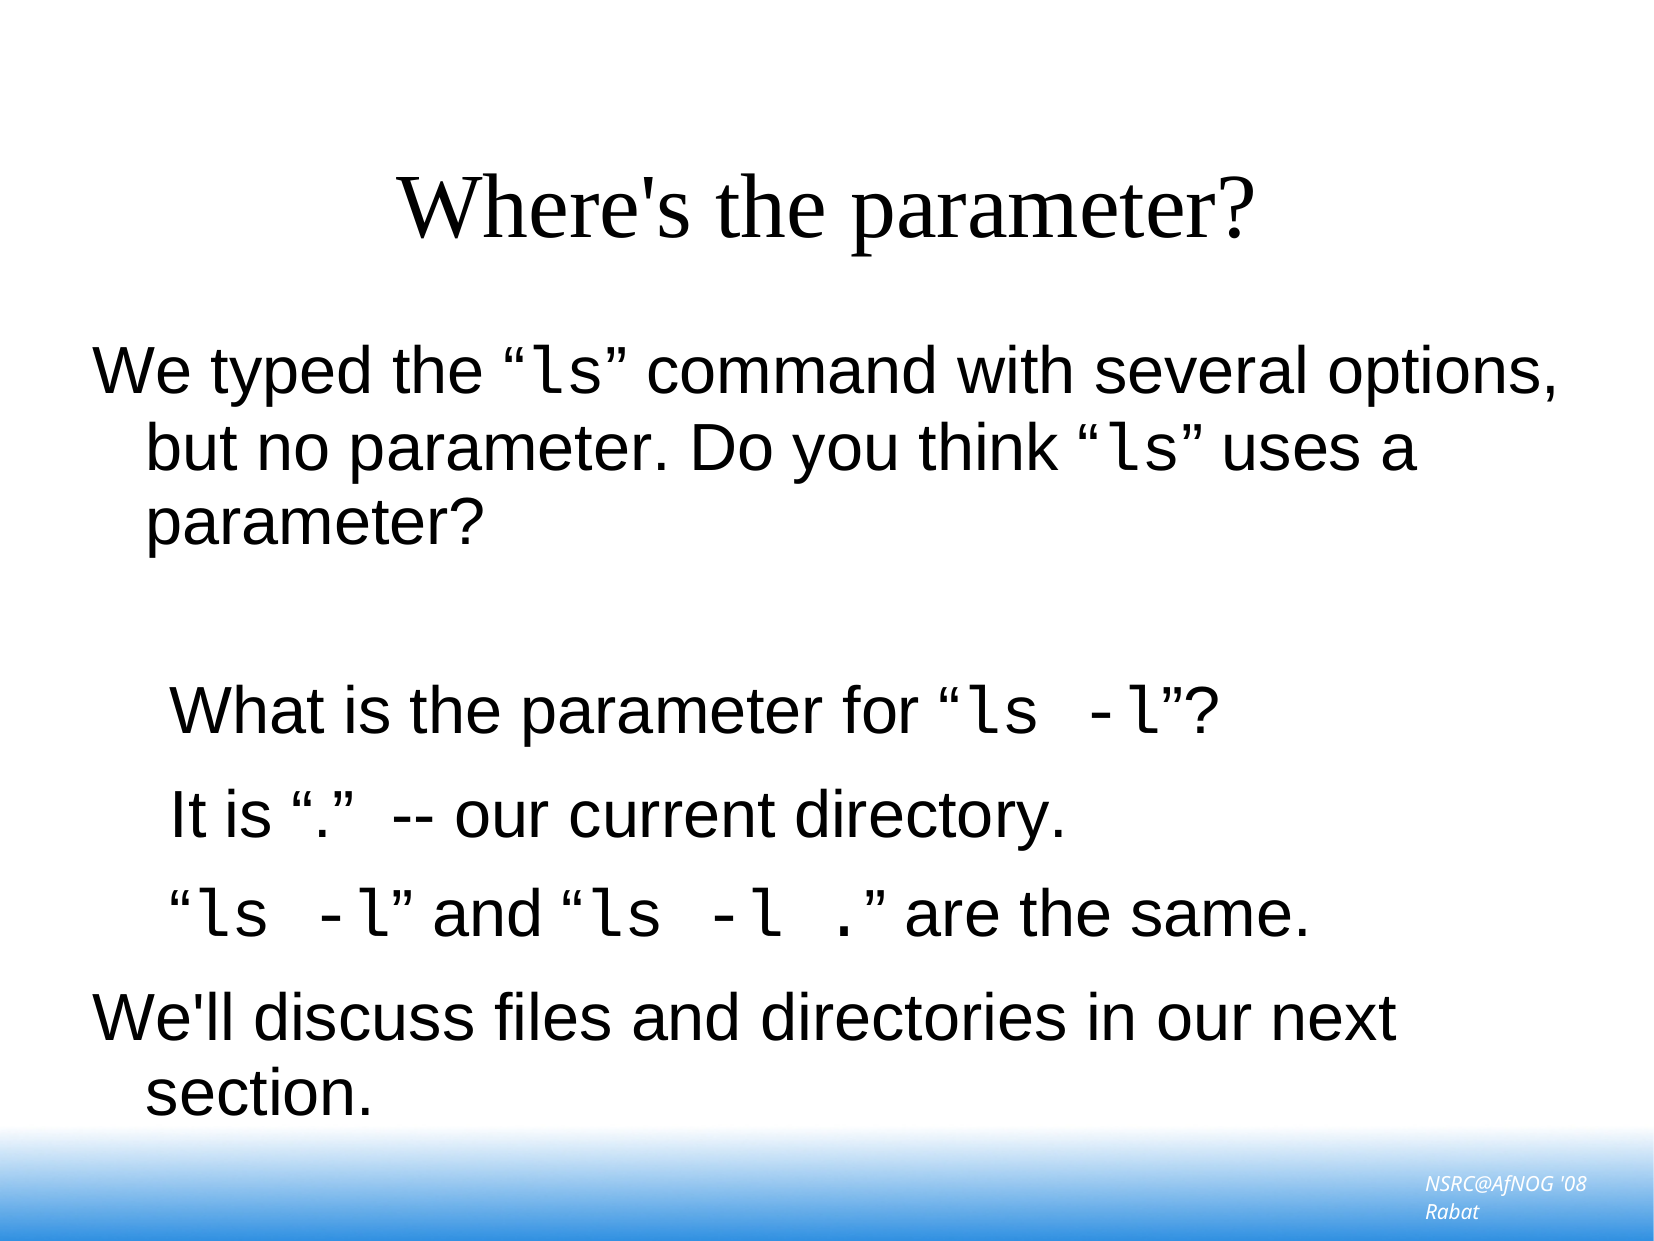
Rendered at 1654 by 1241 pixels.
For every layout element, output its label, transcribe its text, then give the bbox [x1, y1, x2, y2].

title Where's the parameter? [121, 102, 1534, 310]
list We typed the “ls” command with several options, but no parameter. Do you think “ls” uses a parameter? What is the parameter for “ls -l”? It is “.” -- our current directory. “ls -l” and “ls -l .” are the same. We'll discuss files and directories in our next section. [75, 332, 1576, 1163]
picture [0, 1124, 1654, 1241]
